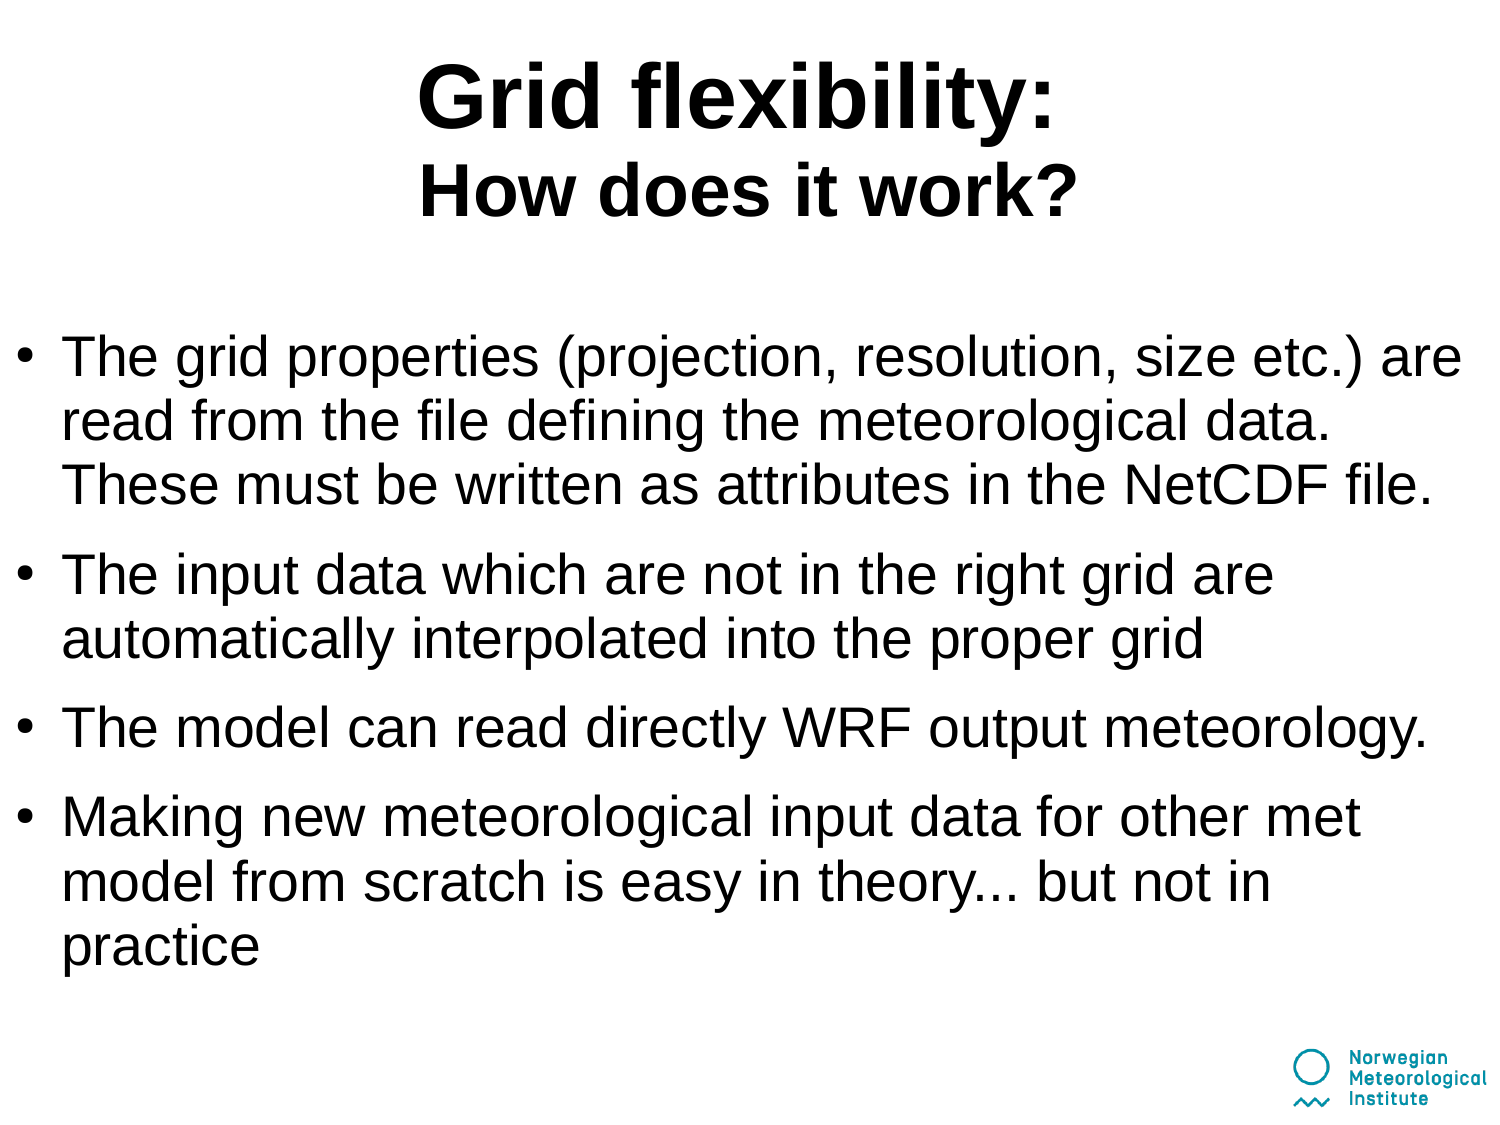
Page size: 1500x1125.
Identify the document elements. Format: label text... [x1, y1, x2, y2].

list The grid properties (projection, resolution, size etc.) are read from the file defining the meteorological data. These must be written as attributes in the NetCDF file. The input data which are not in the right grid are automatically interpolated into the proper grid The model can read directly WRF output meteorology. Making new meteorological input data for other met model from scratch is easy in theory... but not in practice [0, 324, 1477, 978]
title Grid flexibility: How does it work? [75, 44, 1425, 233]
picture [1281, 1035, 1495, 1118]
